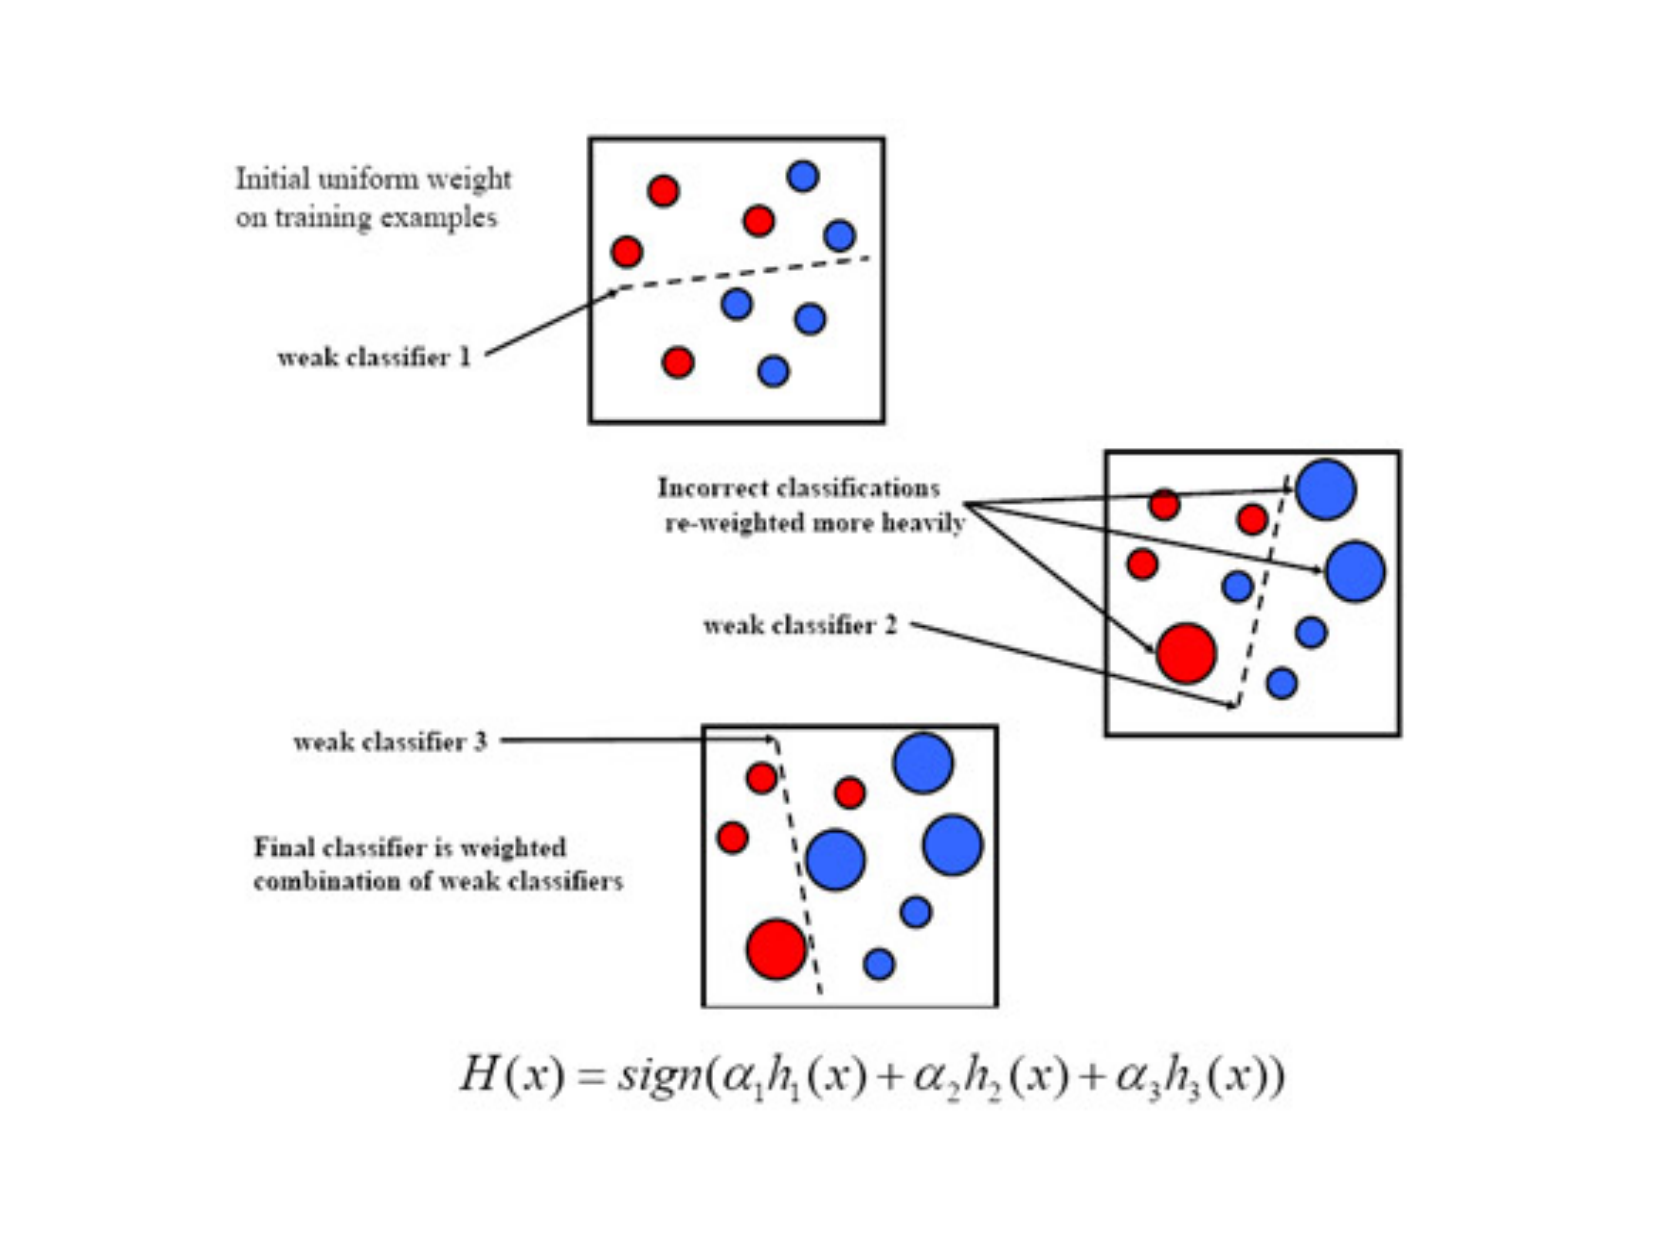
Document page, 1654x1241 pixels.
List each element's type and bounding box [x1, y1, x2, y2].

picture [224, 118, 1418, 1134]
